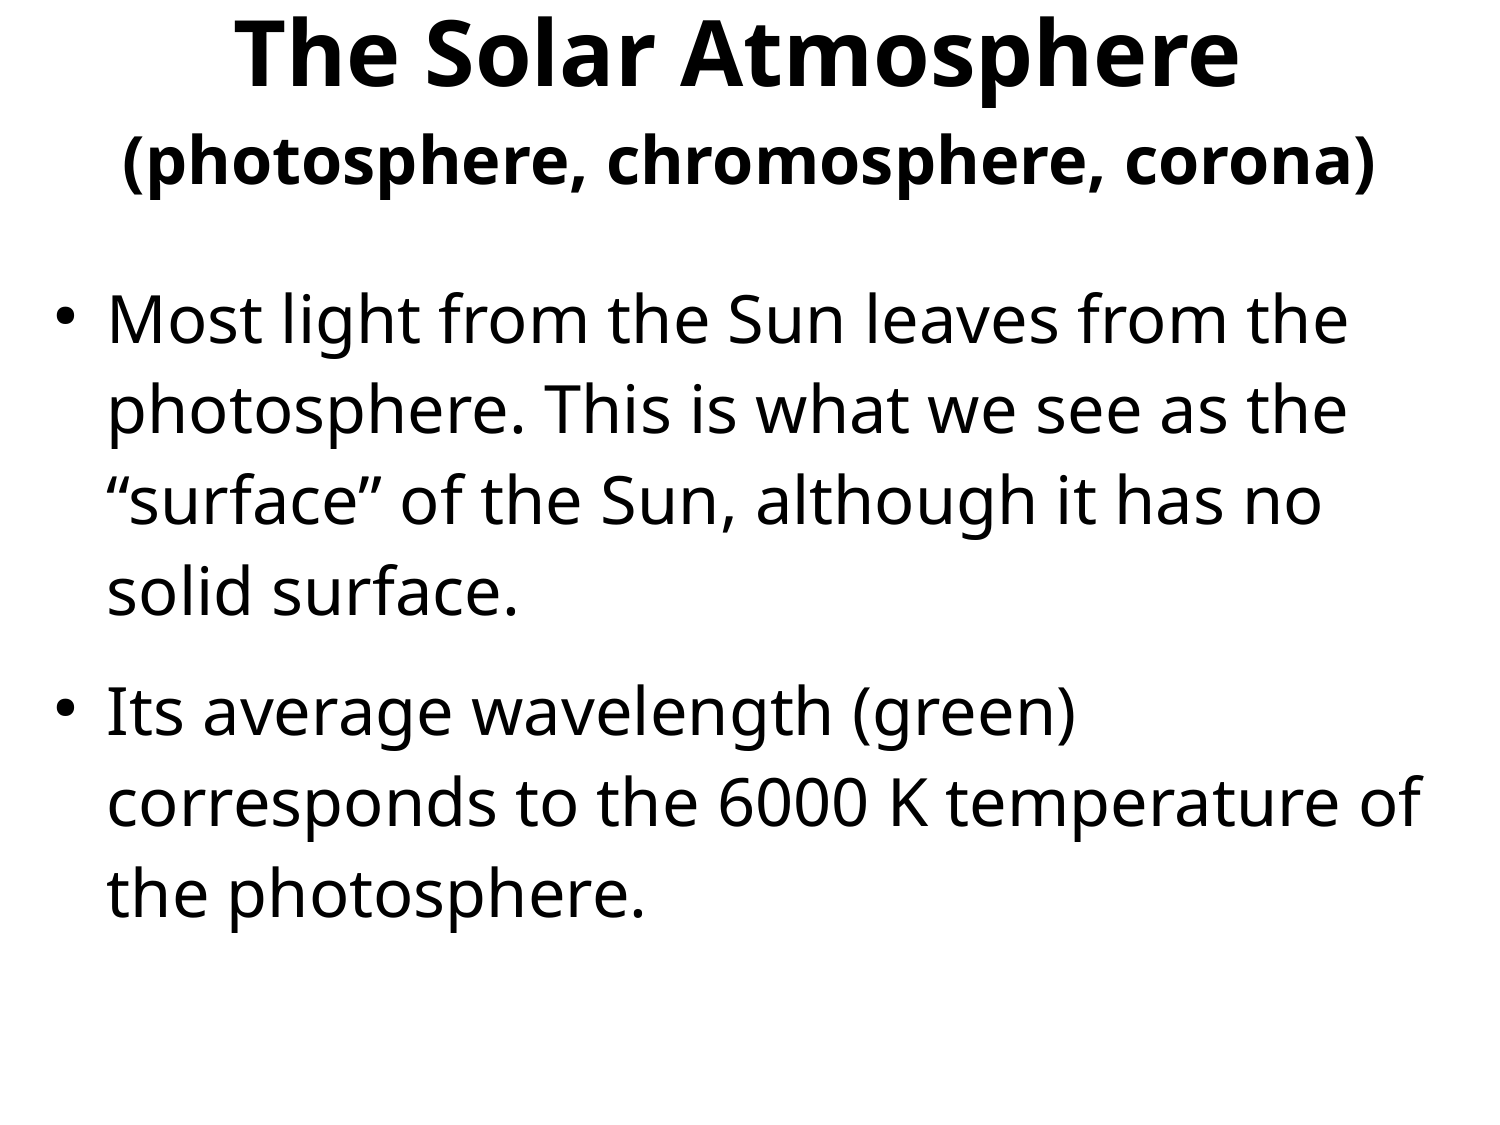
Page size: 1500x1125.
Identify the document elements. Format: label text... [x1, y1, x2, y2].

list Most light from the Sun leaves from the photosphere. This is what we see as the “surface” of the Sun, although it has no solid surface. Its average wavelength (green) corresponds to the 6000 K temperature of the photosphere. [35, 271, 1476, 1037]
title The Solar Atmosphere (photosphere, chromosphere, corona) [30, 3, 1471, 189]
